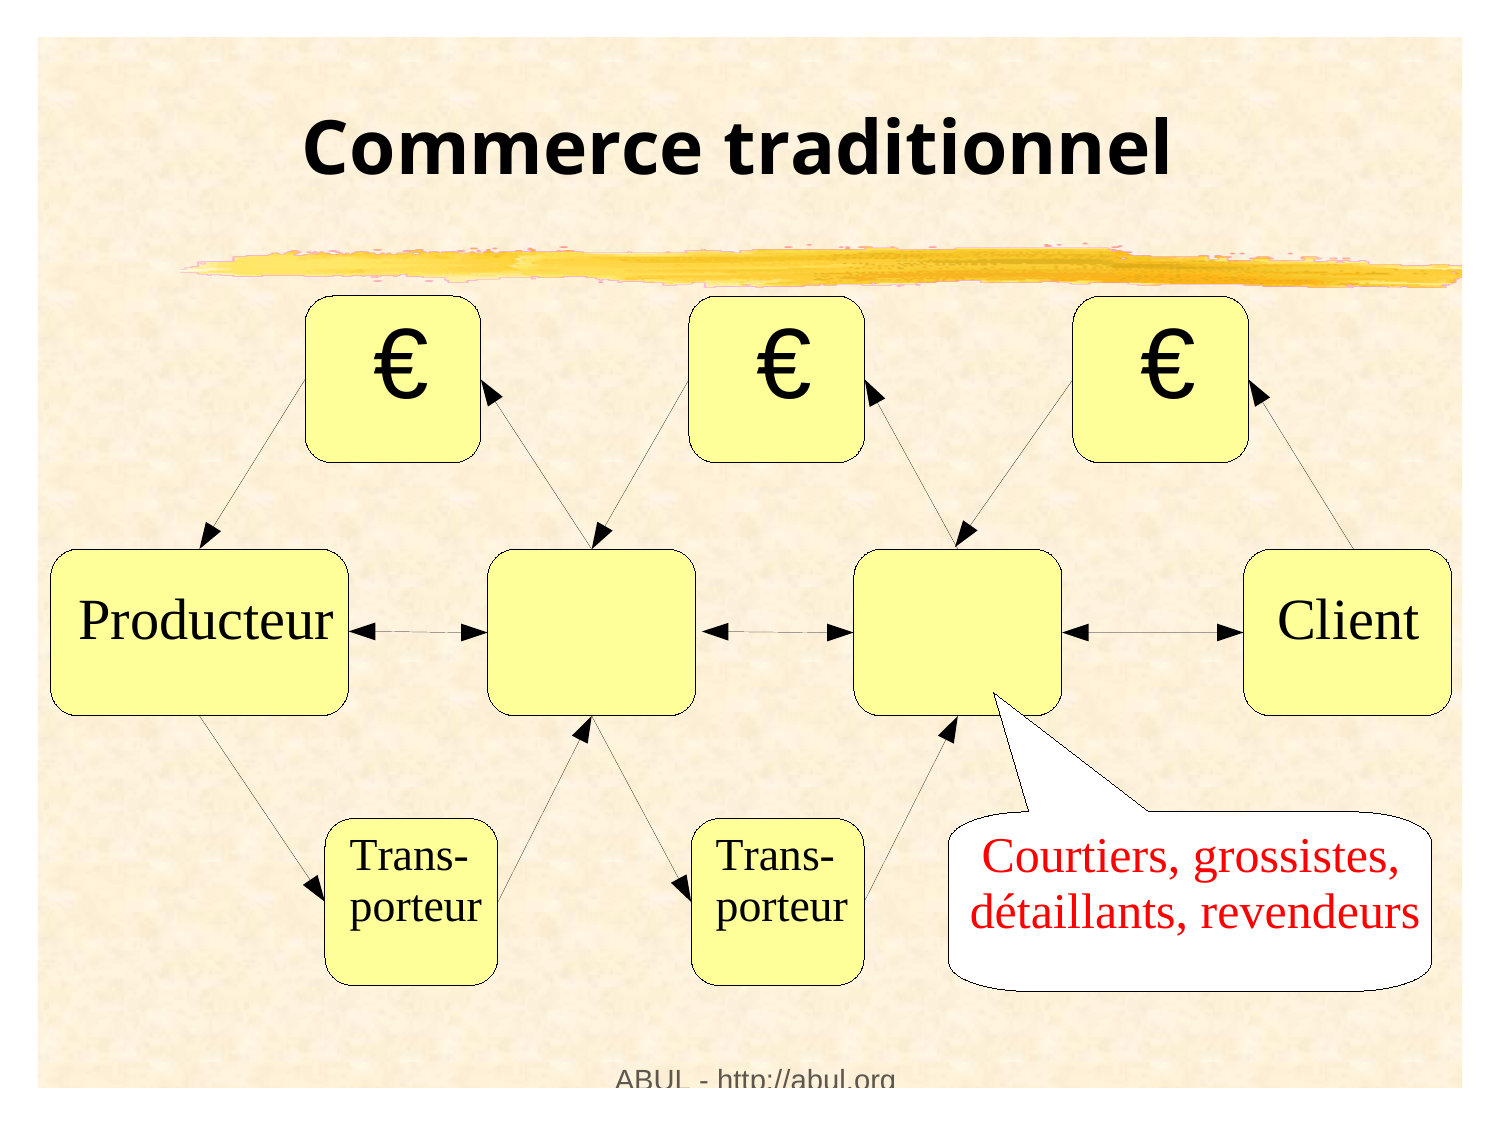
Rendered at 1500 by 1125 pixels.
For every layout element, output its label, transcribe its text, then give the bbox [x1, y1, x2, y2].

picture [794, 1082, 801, 1088]
picture [639, 1081, 649, 1088]
picture [639, 1072, 648, 1078]
picture [883, 1076, 891, 1088]
picture [858, 1076, 866, 1088]
text_box € [1129, 307, 1202, 432]
picture [620, 1073, 627, 1082]
title Commerce traditionnel [301, 39, 1322, 253]
picture [811, 1076, 818, 1088]
text_box [305, 295, 481, 463]
picture [618, 1084, 630, 1088]
text_box [324, 818, 498, 986]
text_box [691, 818, 865, 986]
picture [754, 1076, 761, 1088]
text_box [1243, 549, 1452, 716]
text_box Producteur [66, 587, 349, 676]
picture [738, 1076, 743, 1088]
picture [37, 37, 1463, 1088]
text_box Trans- porteur [703, 830, 856, 942]
text_box [688, 296, 865, 463]
picture [722, 1076, 729, 1088]
text_box [853, 549, 1432, 992]
text_box € [361, 307, 434, 432]
text_box € [745, 307, 818, 432]
text_box Courtiers, grossistes, détaillants, revendeurs [969, 828, 1423, 950]
text_box Trans- porteur [337, 830, 490, 942]
text_box [487, 549, 696, 716]
text_box [50, 549, 349, 716]
text_box Client [1265, 587, 1428, 659]
text_box [1072, 296, 1249, 463]
